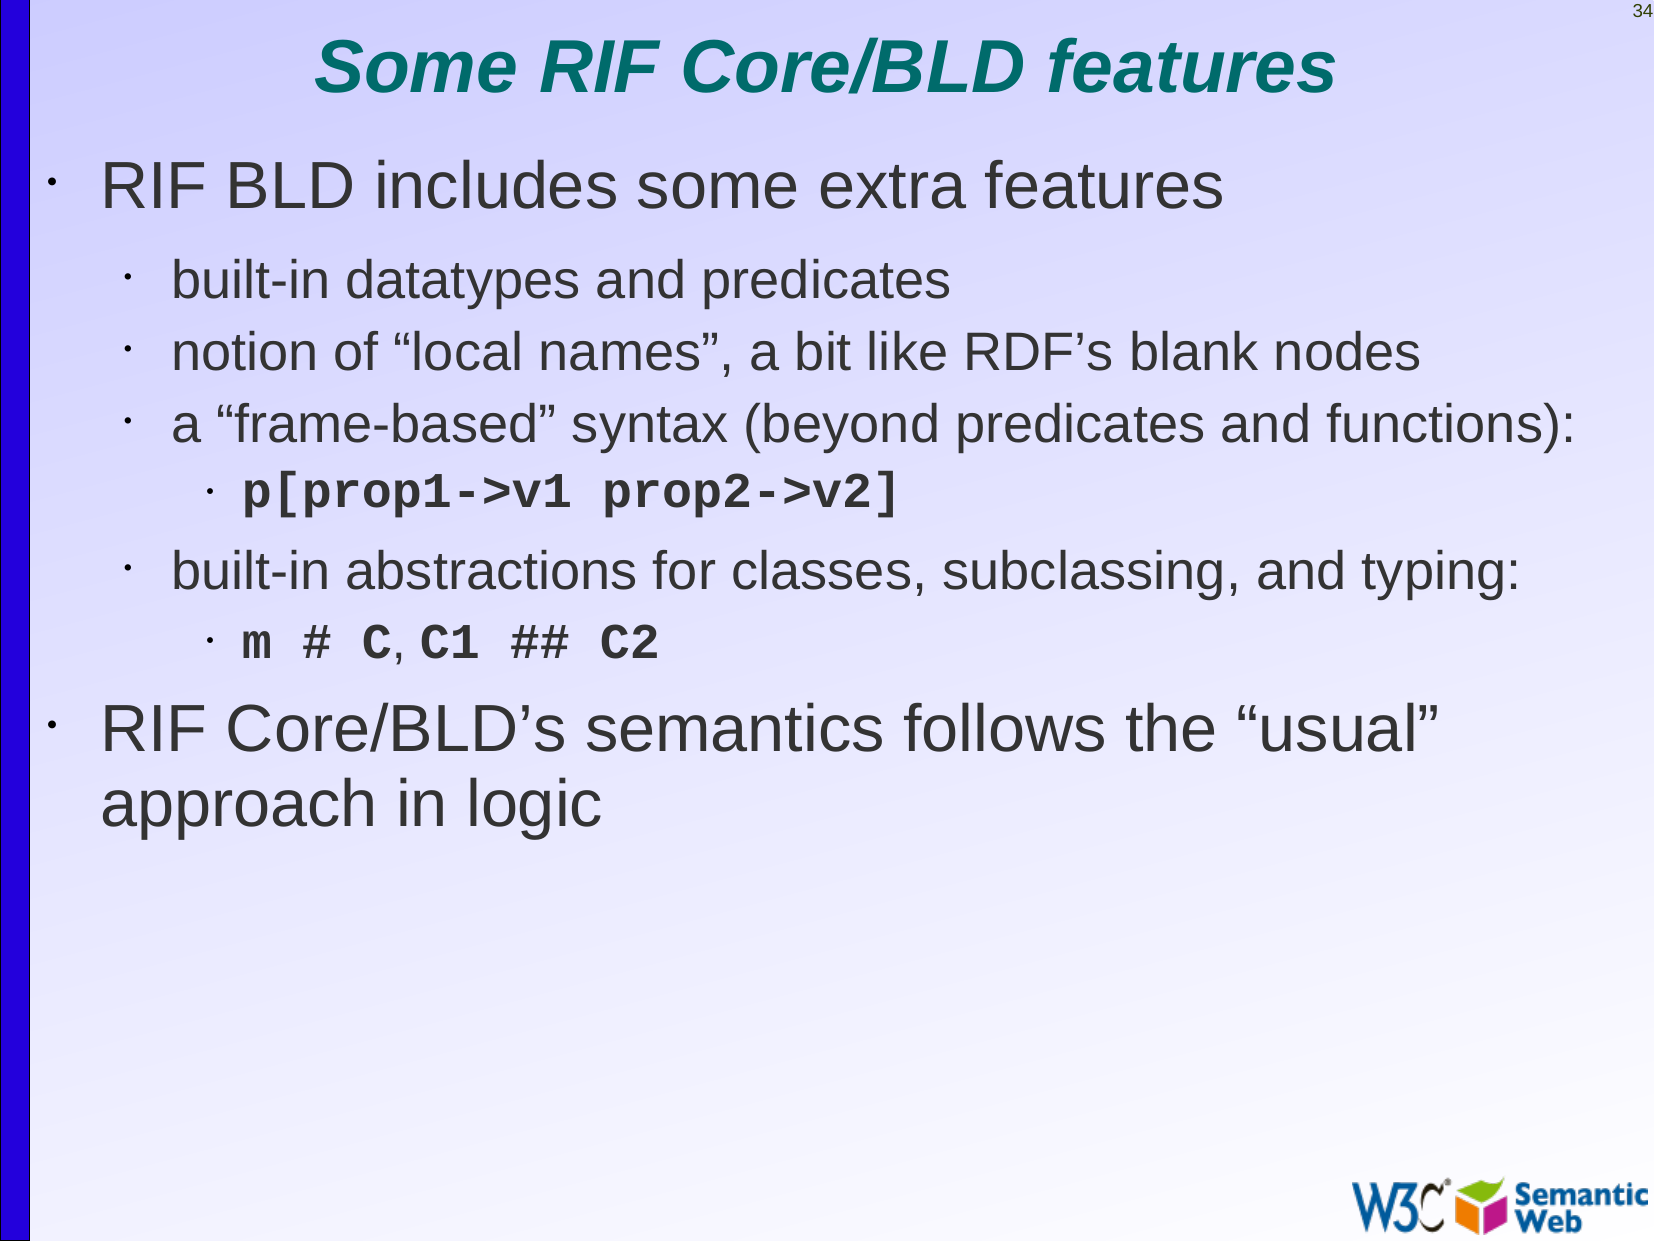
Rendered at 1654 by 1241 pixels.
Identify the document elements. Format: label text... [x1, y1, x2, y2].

title Some RIF Core/BLD features [0, 5, 1654, 125]
list RIF BLD includes some extra features built-in datatypes and predicates notion of “local names”, a bit like RDF’s blank nodes a “frame-based” syntax (beyond predicates and functions): p[prop1->v1 prop2->v2] built-in abstractions for classes, subclassing, and typing: m # C, C1 ## C2 RIF Core/BLD’s semantics follows the “usual” approach in logic [29, 147, 1624, 1119]
picture [1352, 1175, 1648, 1235]
